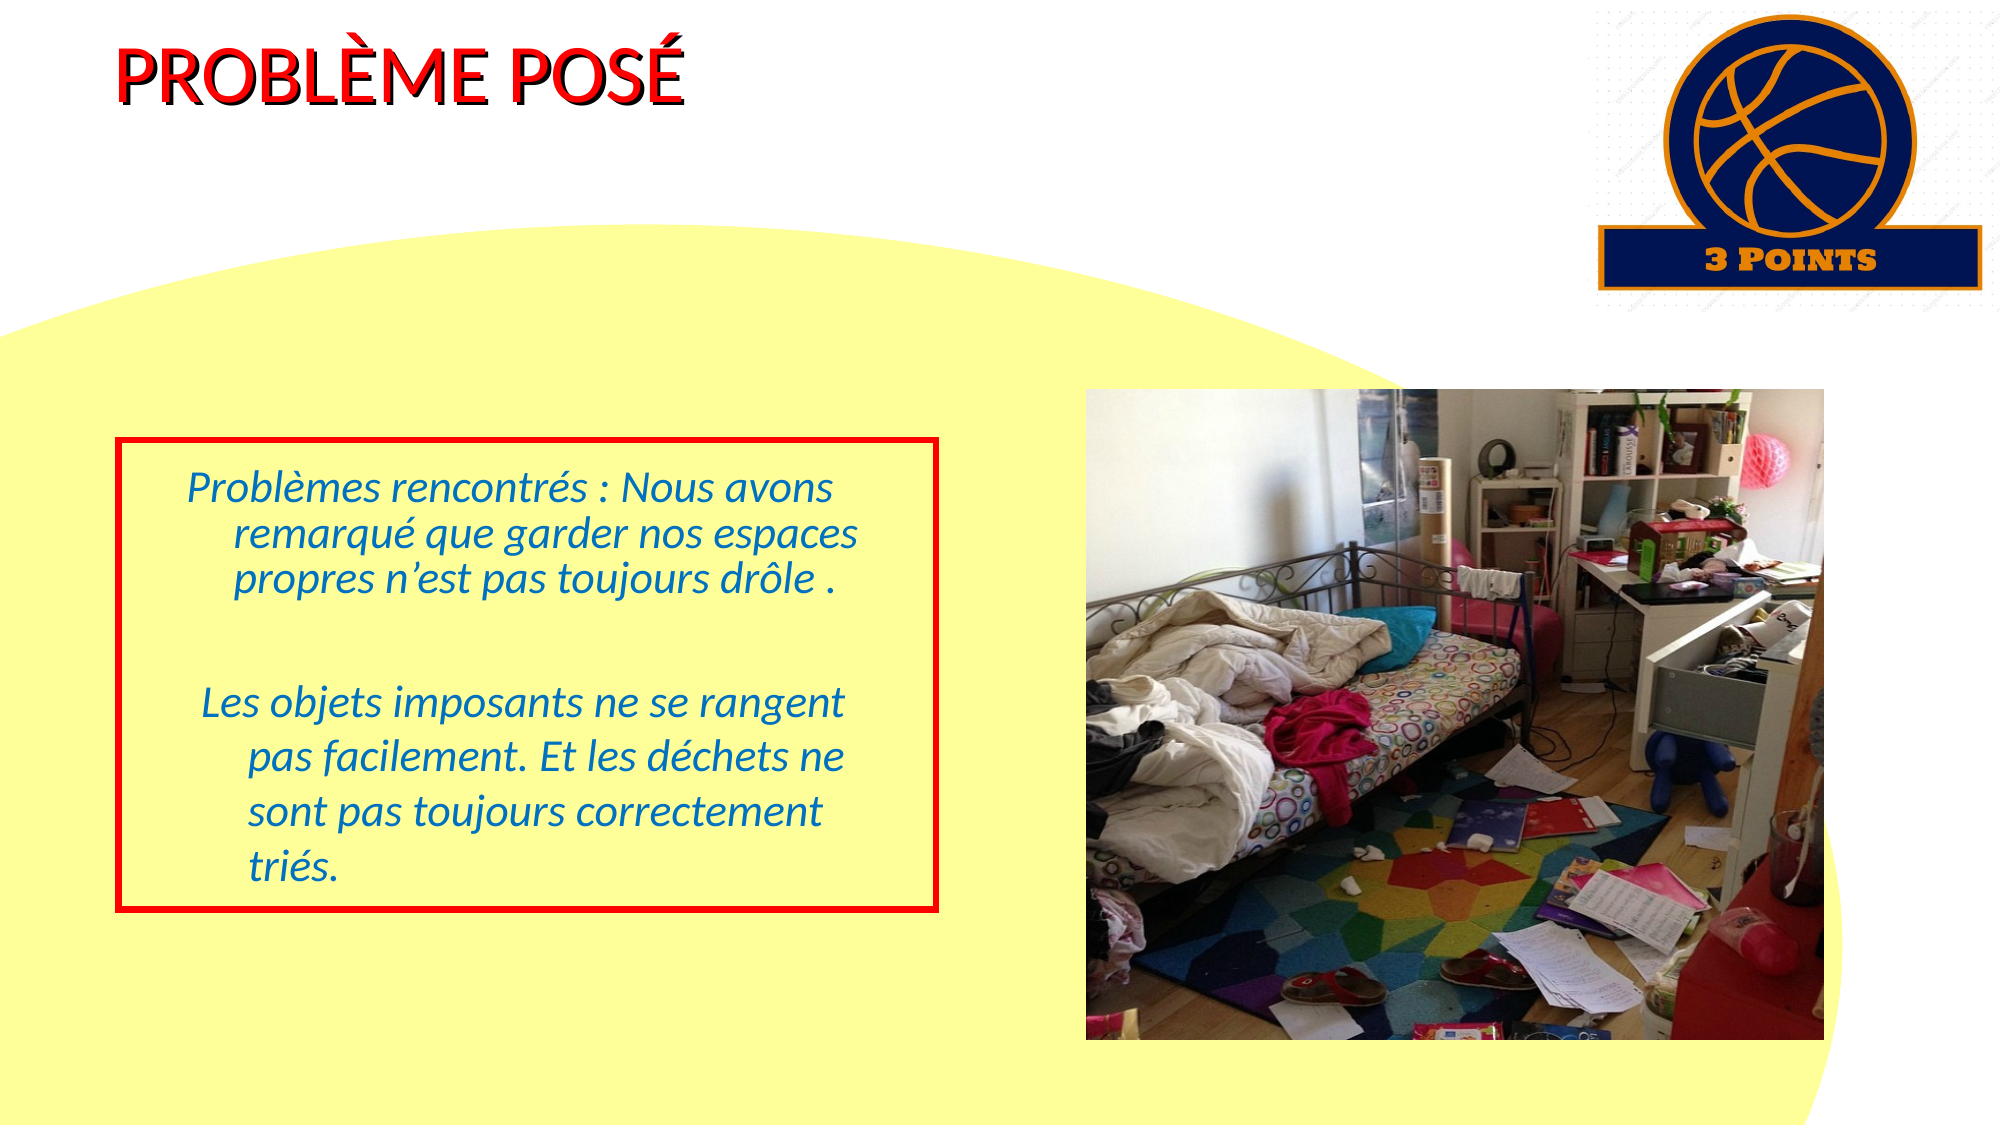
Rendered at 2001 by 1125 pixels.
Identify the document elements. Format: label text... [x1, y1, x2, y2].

text_box PROBLÈME POSÉ [98, 11, 1112, 330]
picture [1588, 11, 2001, 312]
text_box Les objets imposants ne se rangent pas facilement. Et les déchets ne sont pas toujours correctement triés. [139, 484, 903, 899]
text_box Problèmes rencontrés : Nous avons remarqué que garder nos espaces propres n’est pas toujours drôle . [171, 460, 910, 643]
picture [1086, 389, 1824, 1040]
